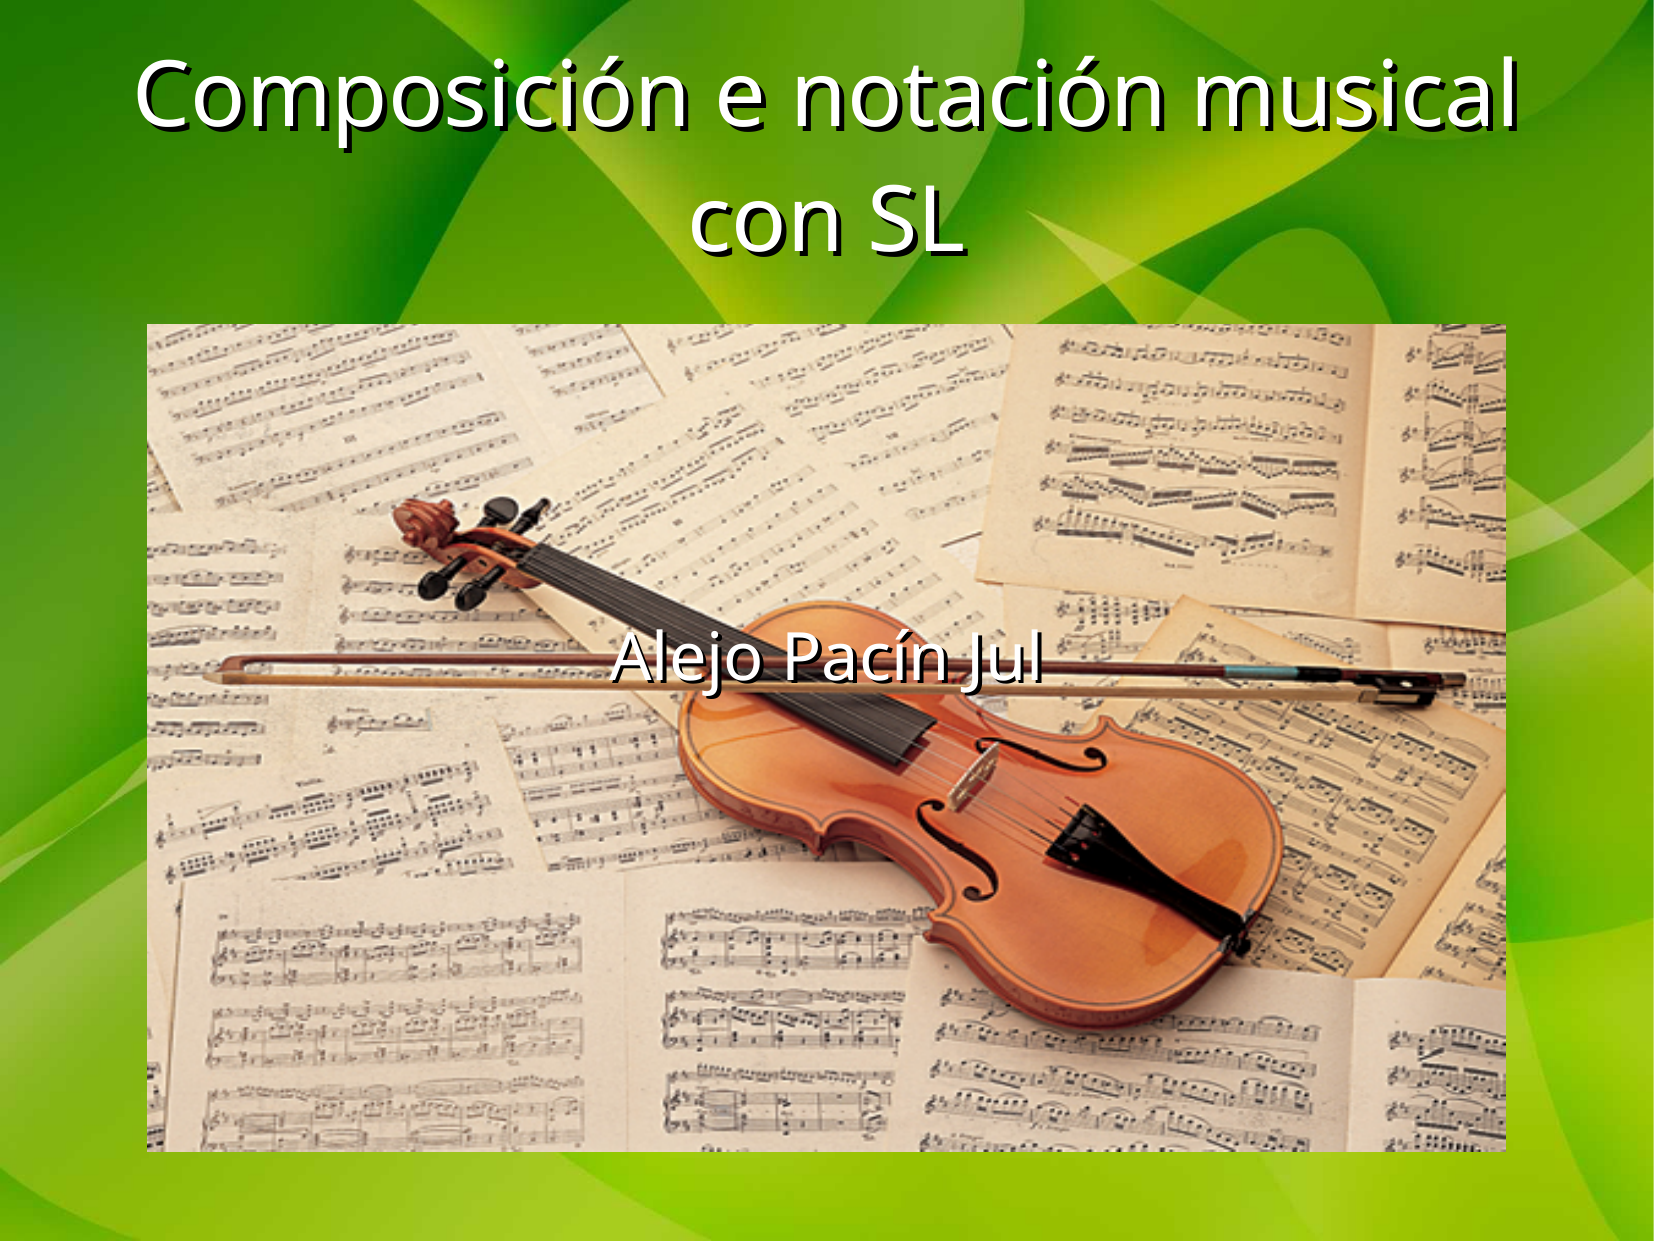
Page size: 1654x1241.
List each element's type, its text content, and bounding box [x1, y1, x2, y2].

subtitle Alejo Pacín Jul [82, 290, 1571, 1109]
picture [0, 0, 1654, 1241]
title Composición e notación musical con SL [82, 45, 1571, 261]
